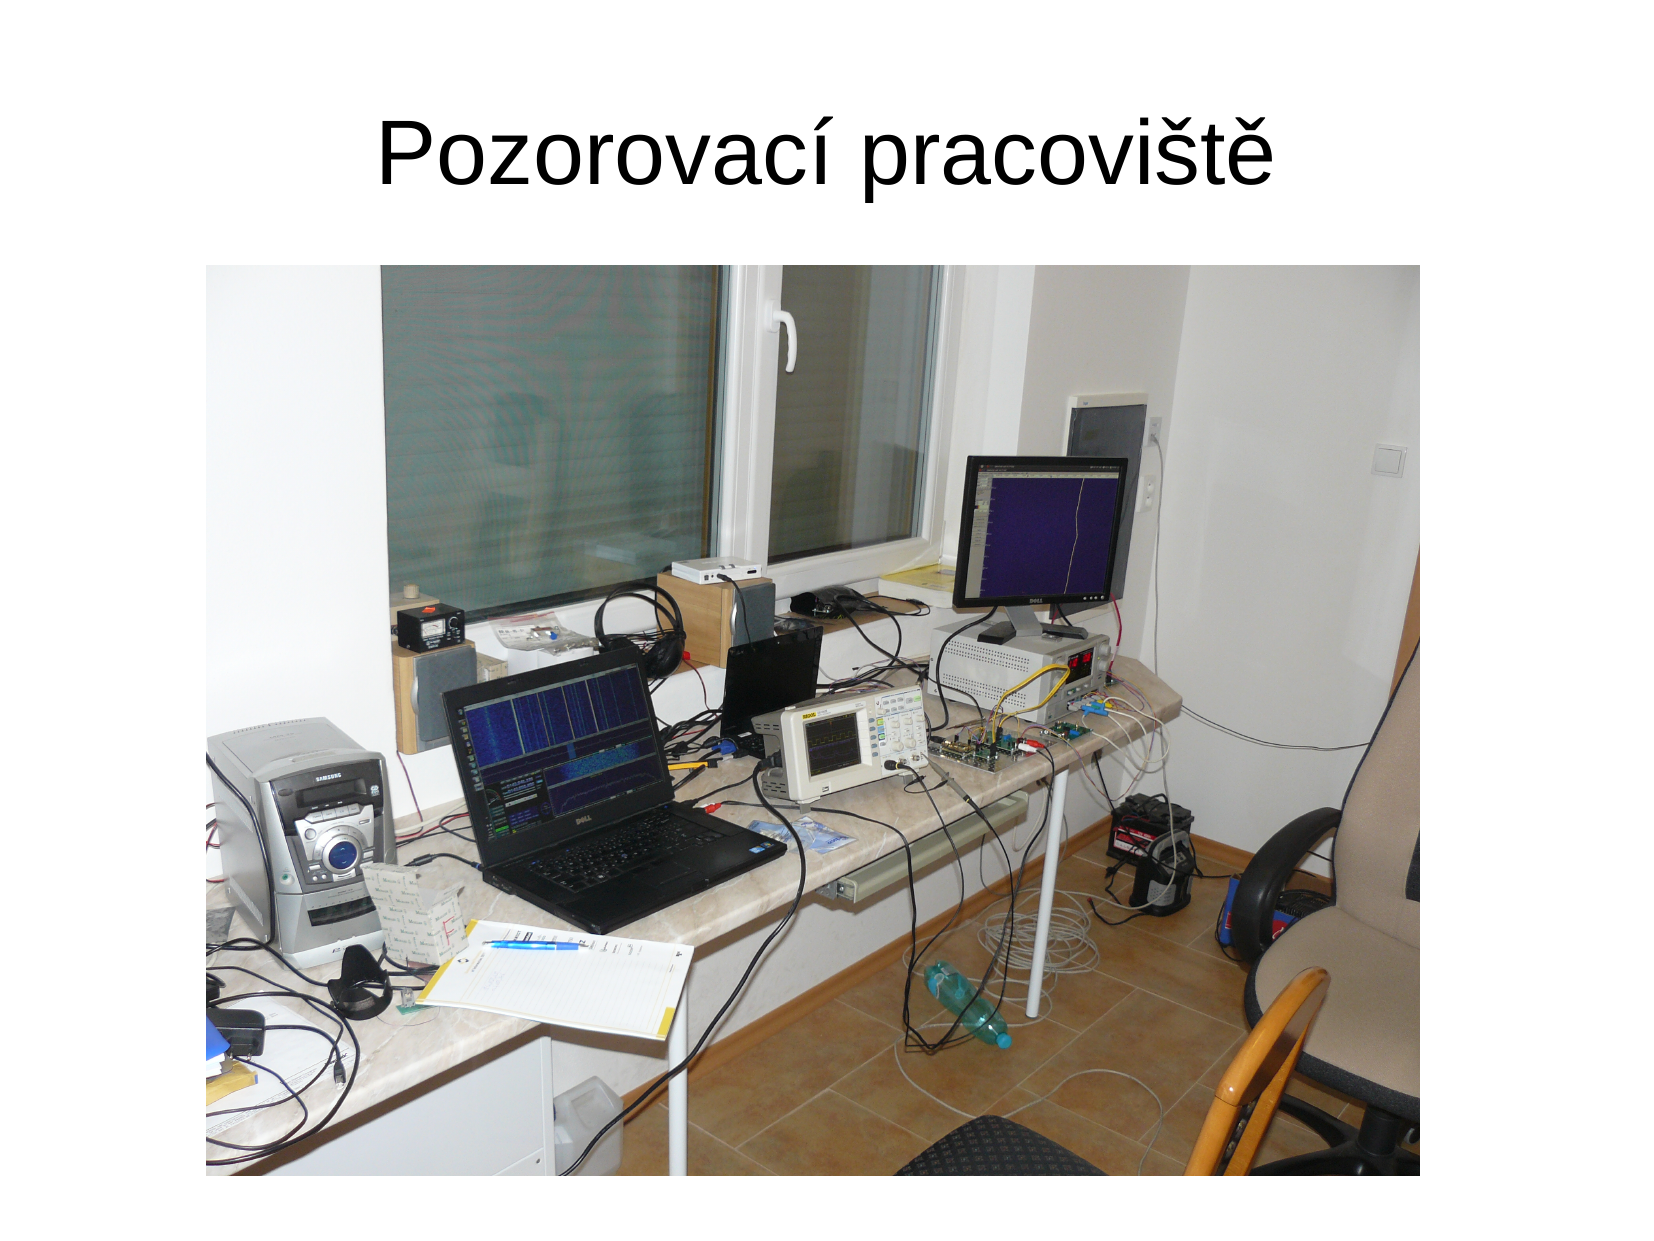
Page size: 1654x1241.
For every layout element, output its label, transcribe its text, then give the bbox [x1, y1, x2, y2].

title Pozorovací pracoviště [82, 49, 1571, 257]
picture [206, 265, 1420, 1176]
